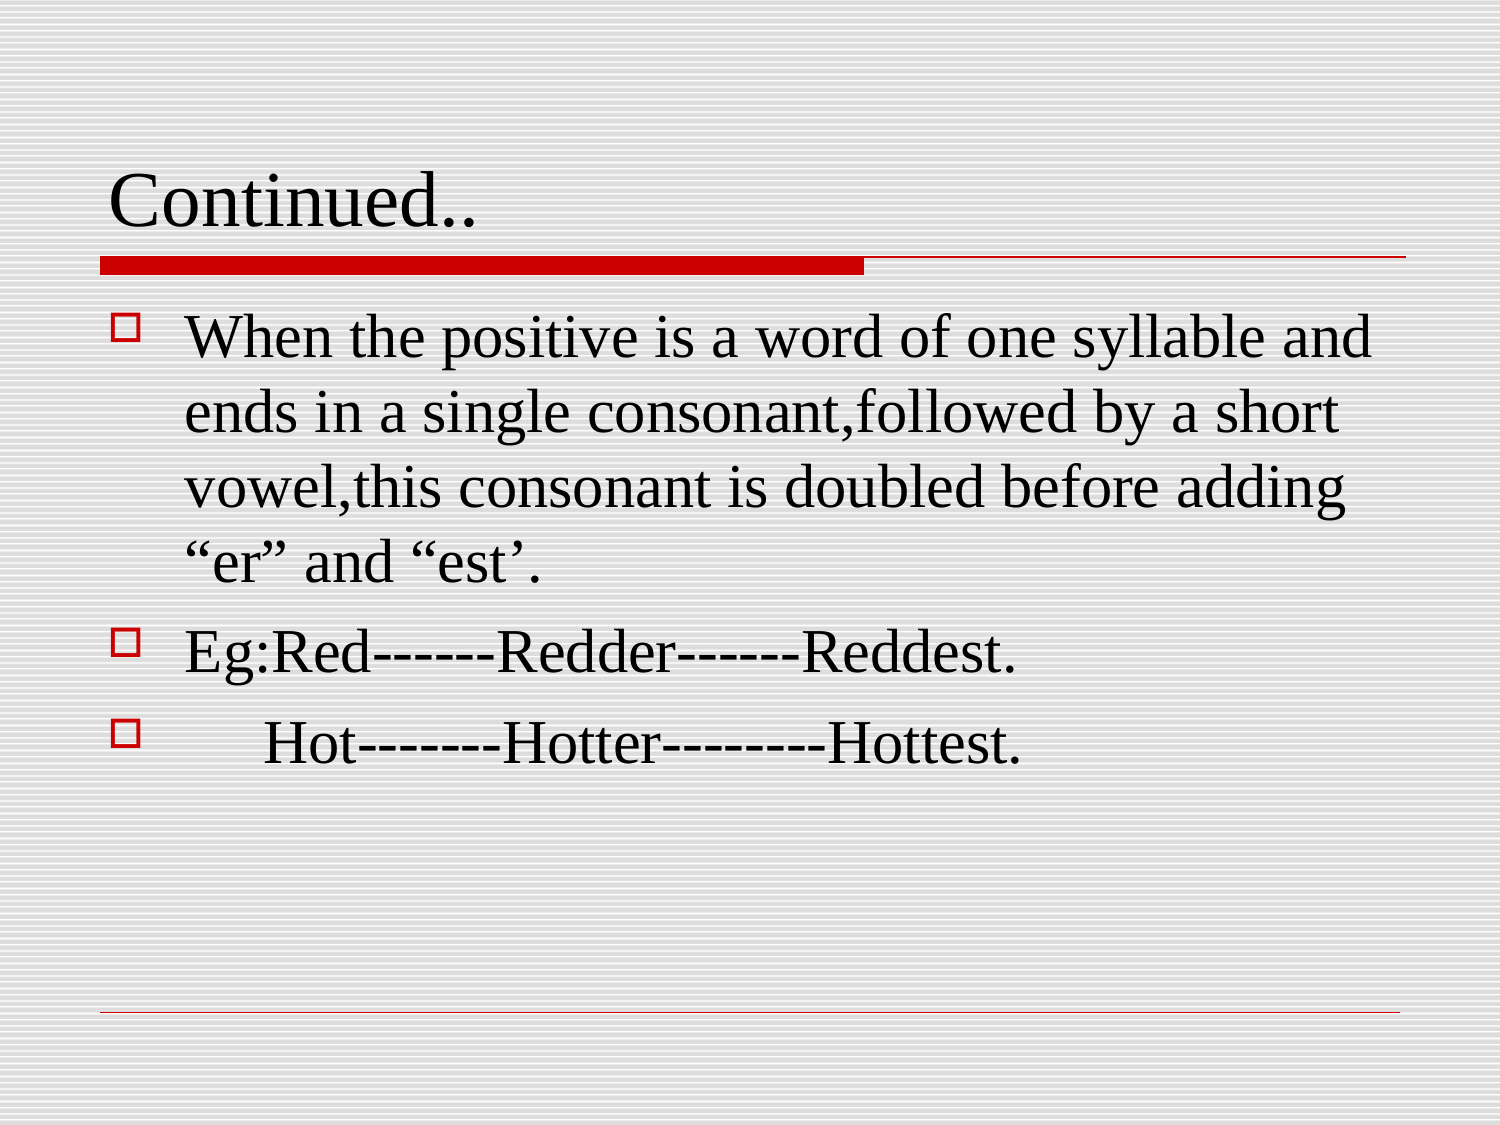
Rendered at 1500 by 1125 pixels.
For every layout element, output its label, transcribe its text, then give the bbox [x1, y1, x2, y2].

list When the positive is a word of one syllable and ends in a single consonant,followed by a short vowel,this consonant is doubled before adding “er” and “est’. Eg:Red------Redder------Reddest. Hot-------Hotter--------Hottest. [92, 287, 1406, 988]
picture [0, 0, 1500, 1125]
title Continued.. [94, 49, 1407, 250]
